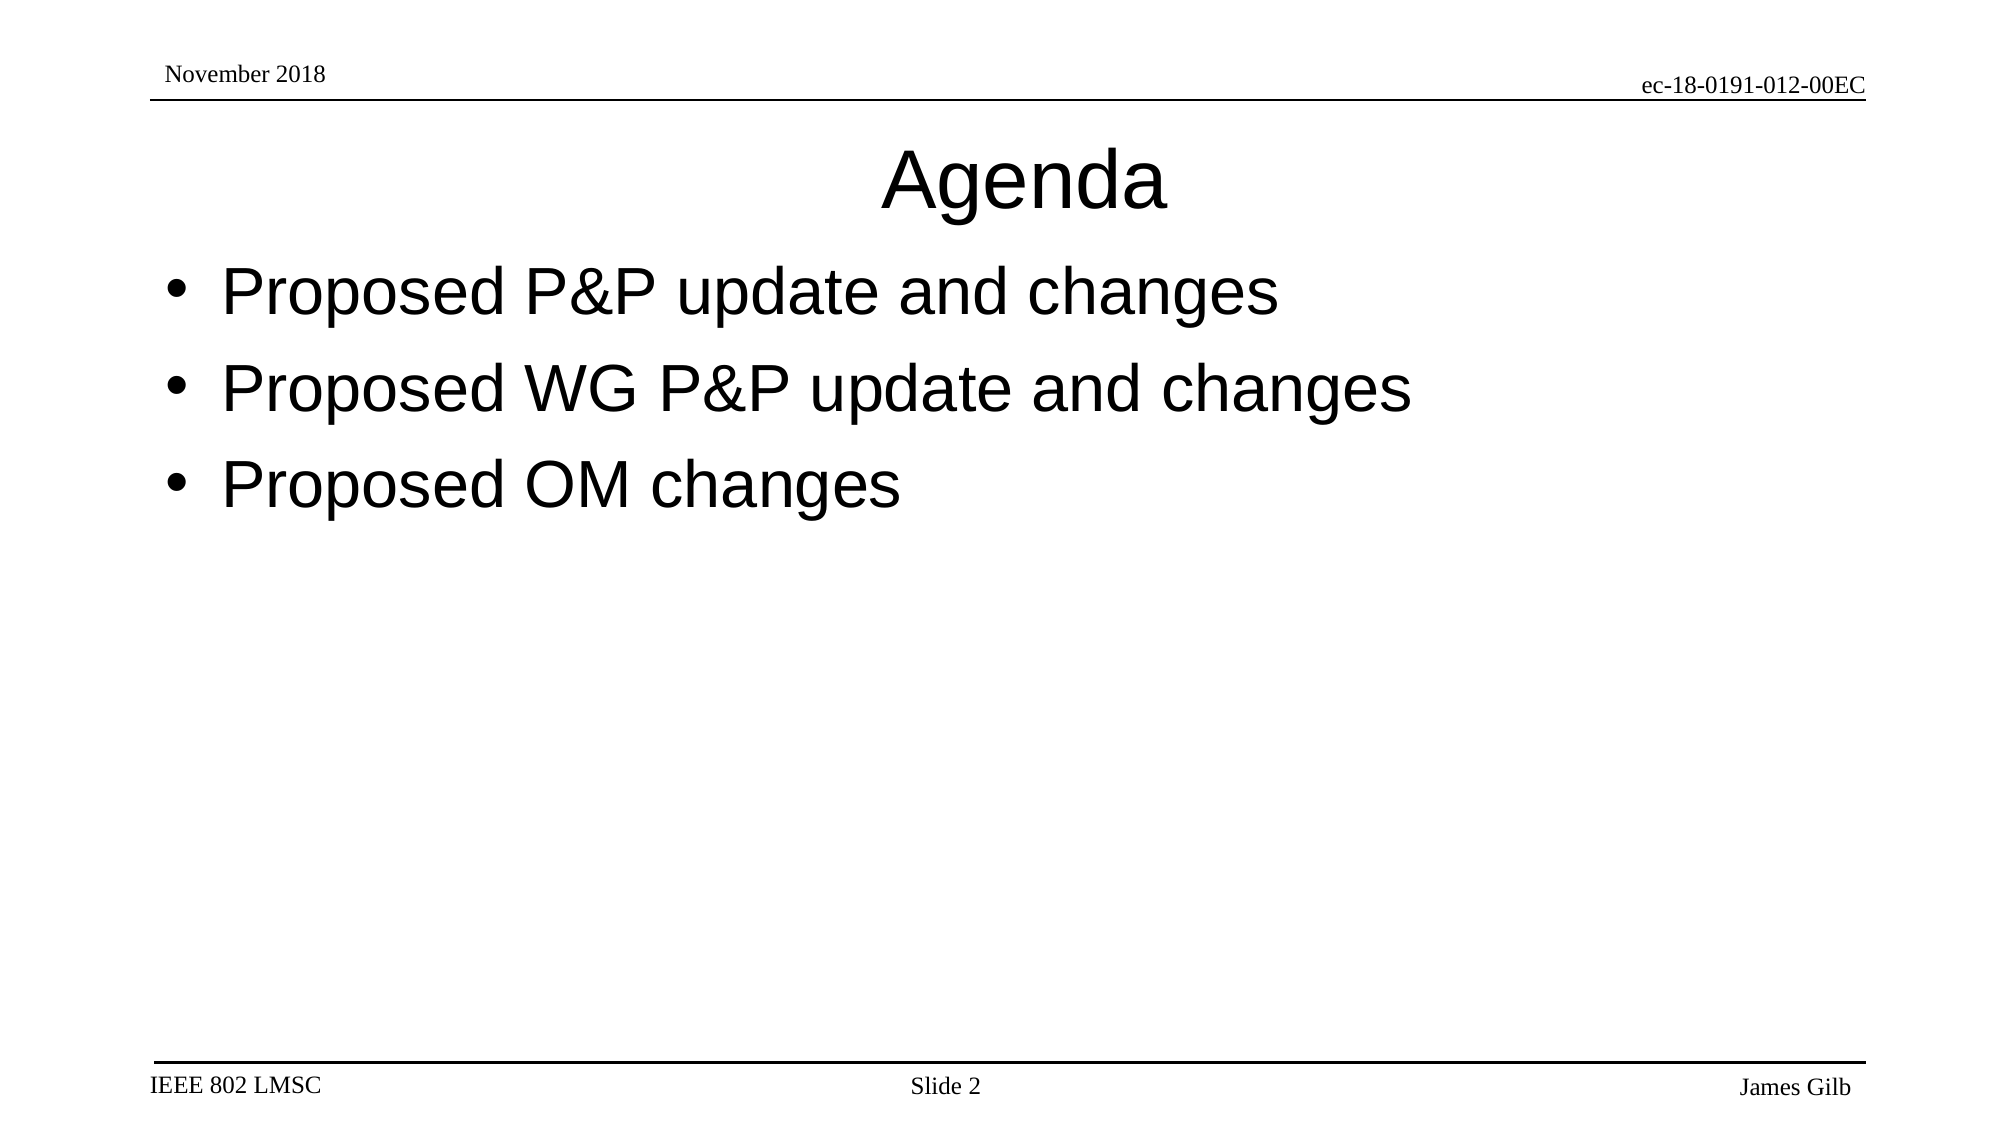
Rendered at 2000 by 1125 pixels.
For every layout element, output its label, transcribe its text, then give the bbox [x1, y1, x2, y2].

list Proposed P&P update and changes Proposed WG P&P update and changes Proposed OM changes [149, 239, 1900, 1051]
title Agenda [149, 112, 1900, 238]
